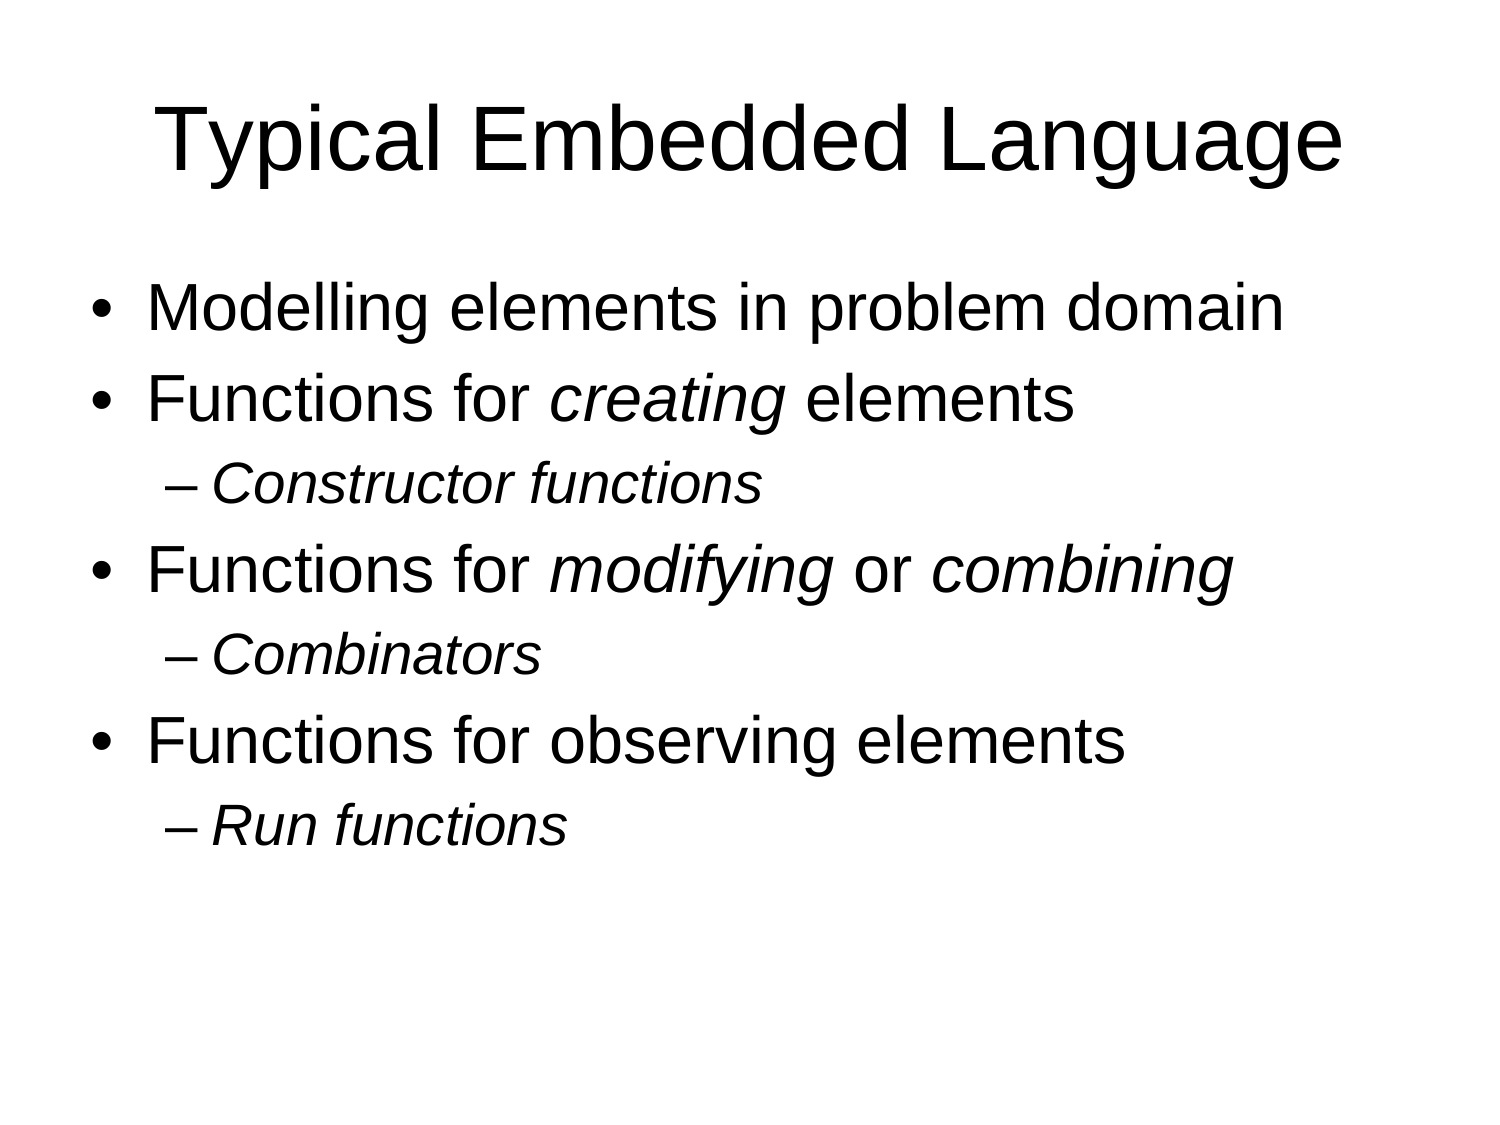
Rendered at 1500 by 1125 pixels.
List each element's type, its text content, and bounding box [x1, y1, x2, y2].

list Modelling elements in problem domain Functions for creating elements Constructor functions Functions for modifying or combining Combinators Functions for observing elements Run functions [75, 262, 1426, 1006]
title Typical Embedded Language [75, 45, 1426, 233]
